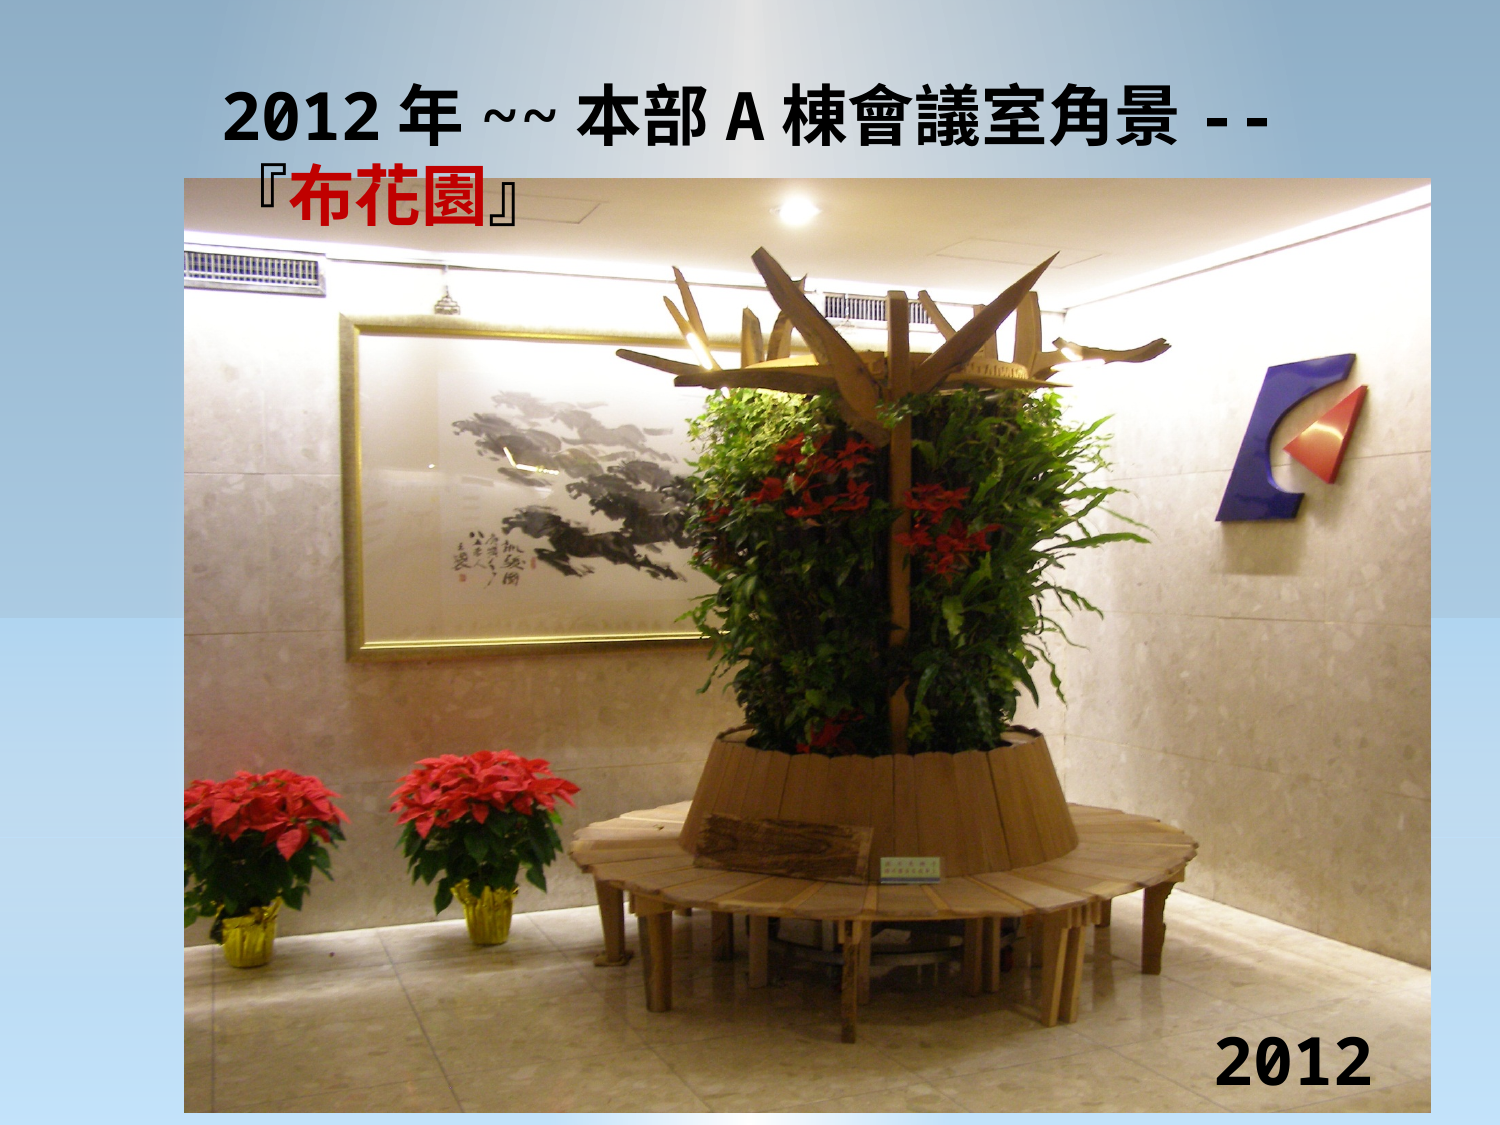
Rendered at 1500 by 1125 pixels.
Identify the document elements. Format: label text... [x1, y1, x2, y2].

text_box 2012年~~本部A棟會議室角景--『布花園』 [206, 66, 1424, 242]
picture [184, 178, 1431, 1113]
text_box 2012 [1198, 1011, 1424, 1107]
